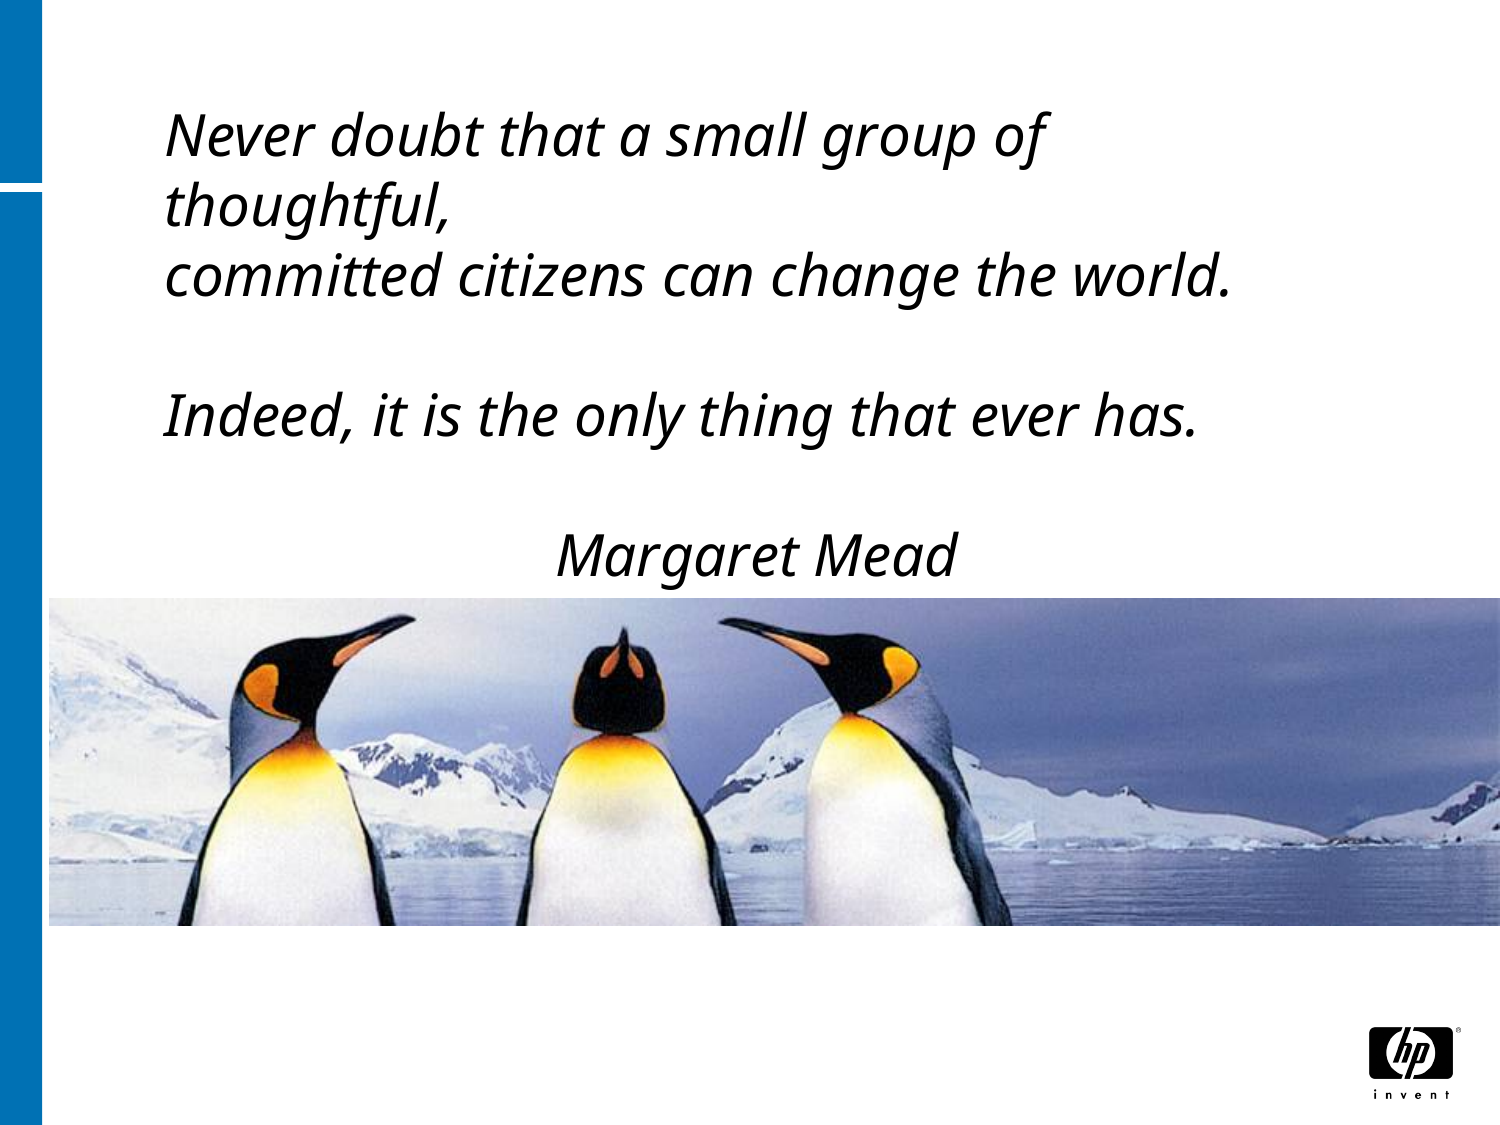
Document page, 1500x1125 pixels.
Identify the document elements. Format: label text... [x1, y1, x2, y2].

picture [1369, 1027, 1461, 1099]
text_box Never doubt that a small group of thoughtful, committed citizens can change the world. Indeed, it is the only thing that ever has. Margaret Mead [150, 90, 1352, 526]
picture [49, 598, 1500, 926]
